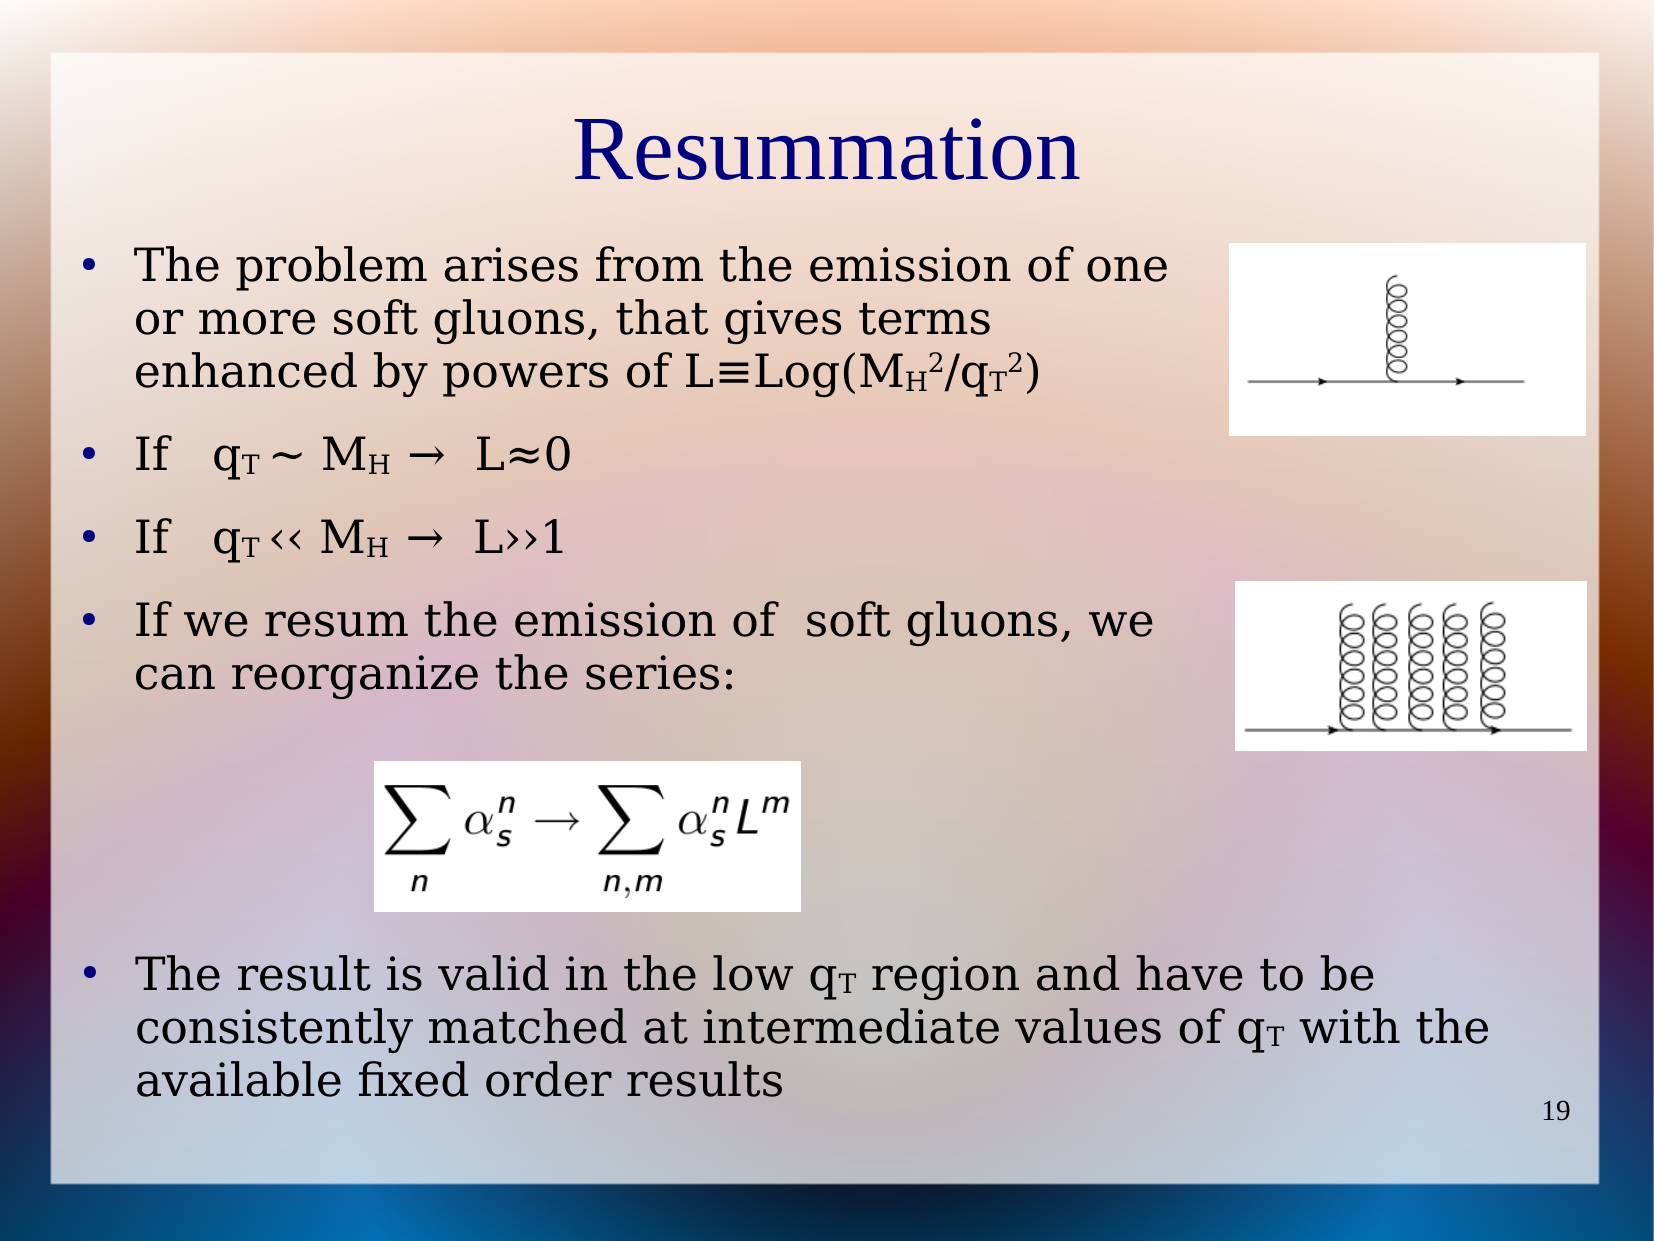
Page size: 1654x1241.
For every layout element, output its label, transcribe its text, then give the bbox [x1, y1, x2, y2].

text_box The result is valid in the low qT region and have to be consistently matched at intermediate values of qT with the available fixed order results [49, 940, 1625, 1213]
list The problem arises from the emission of one or more soft gluons, that gives terms enhanced by powers of L≡Log(MH2/qT2) If qT ~ MH → L≈0 If qT ‹‹ MH → L››1 If we resum the emission of soft gluons, we can reorganize the series: [63, 238, 1199, 940]
title Resummation [121, 45, 1534, 253]
picture [0, 0, 1654, 1241]
